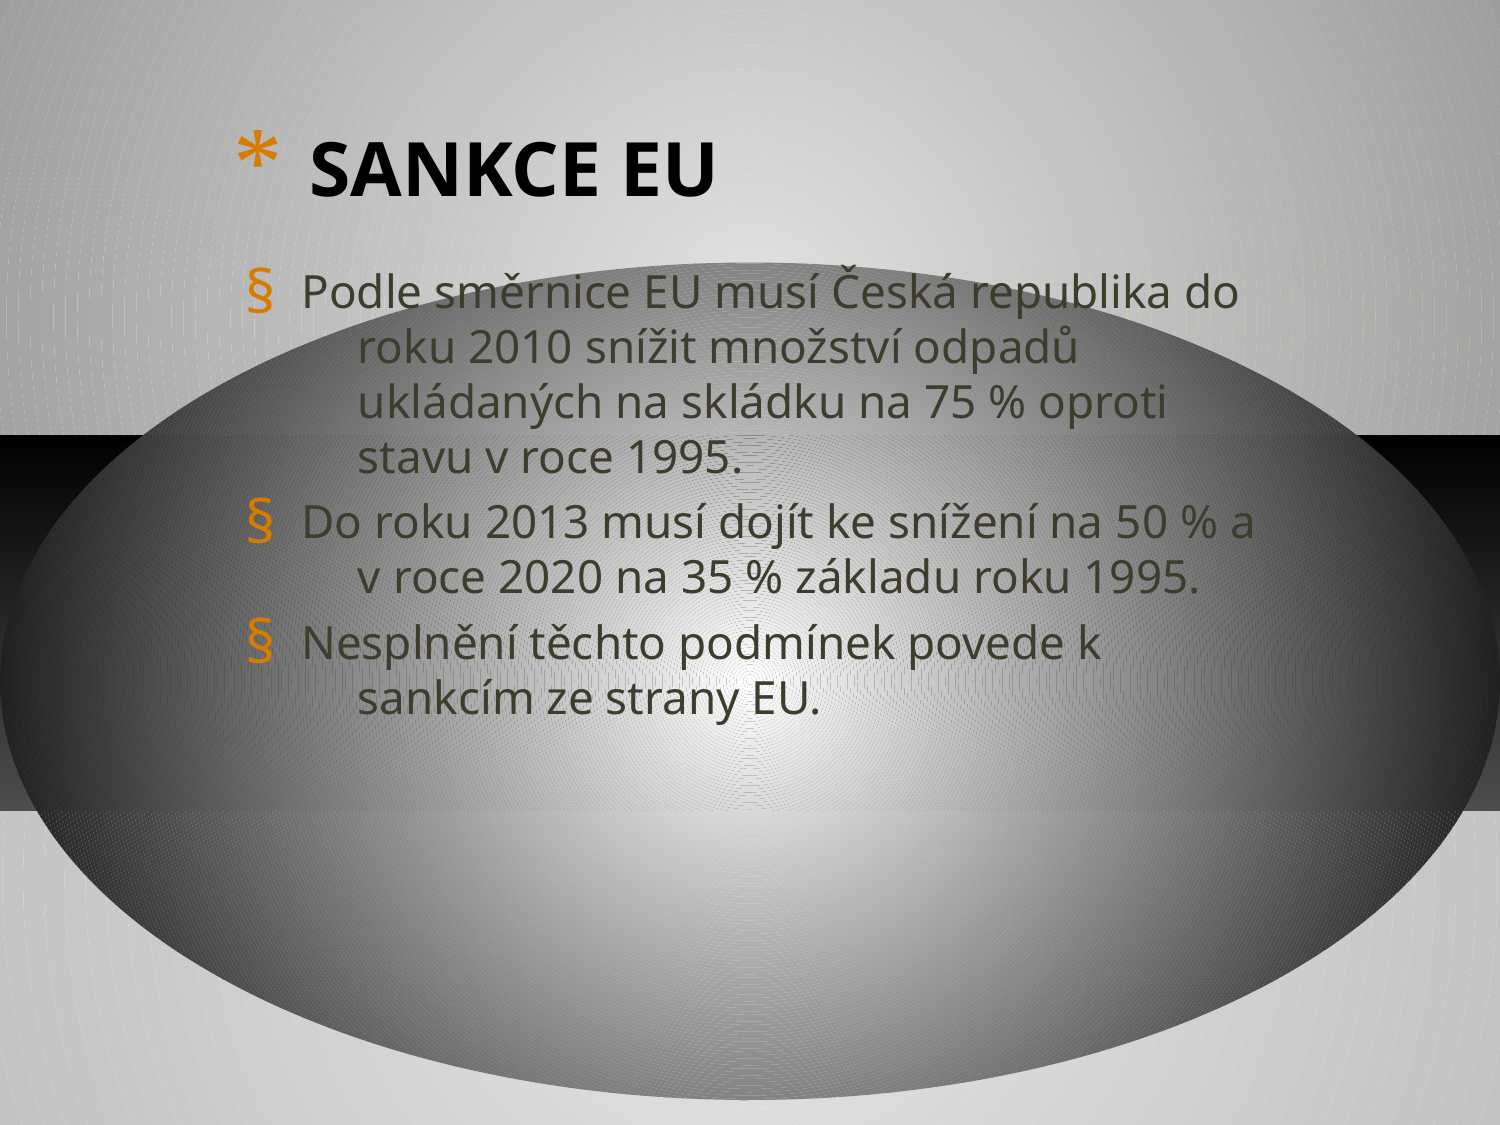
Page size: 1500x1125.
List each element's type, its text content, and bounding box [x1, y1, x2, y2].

subtitle Podle směrnice EU musí Česká republika do roku 2010 snížit množství odpadů ukládaných na skládku na 75 % oproti stavu v roce 1995. Do roku 2013 musí dojít ke snížení na 50 % a v roce 2020 na 35 % základu roku 1995. Nesplnění těchto podmínek povede k sankcím ze strany EU. [230, 255, 1282, 917]
title SANKCE EU [159, 113, 1337, 244]
